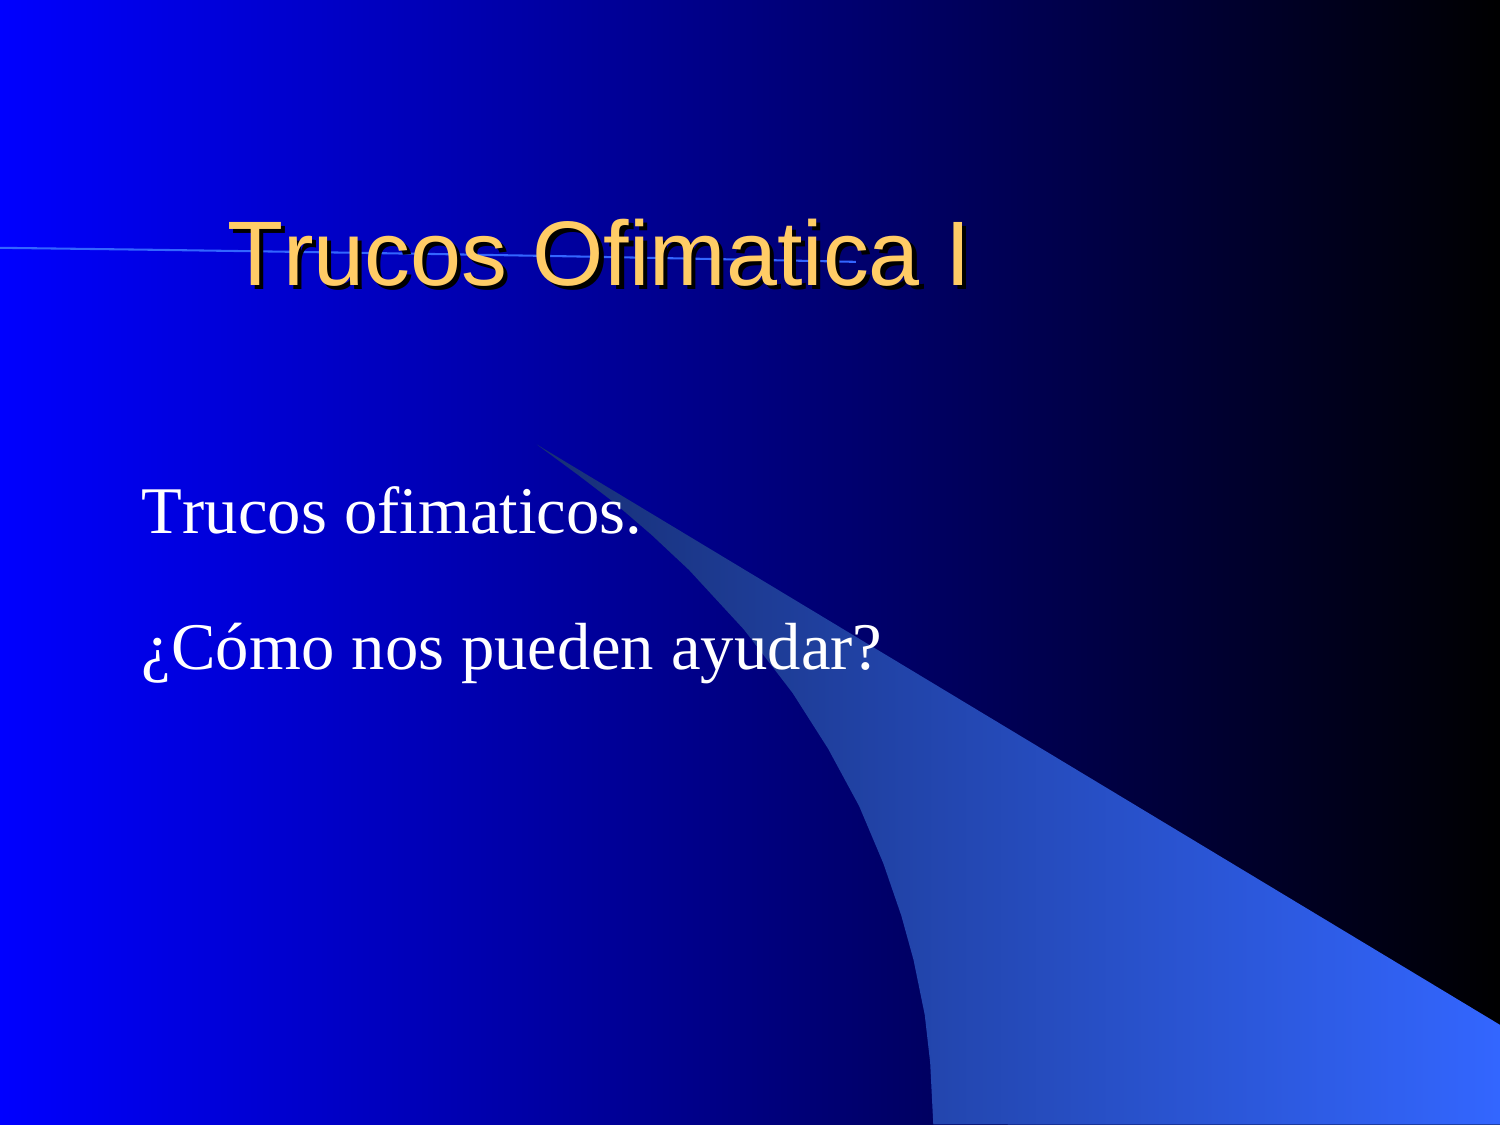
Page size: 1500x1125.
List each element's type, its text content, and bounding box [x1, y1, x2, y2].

text_box Trucos ofimaticos. ¿Cómo nos pueden ayudar? [111, 324, 1387, 1000]
title Trucos Ofimatica I [212, 124, 1488, 313]
